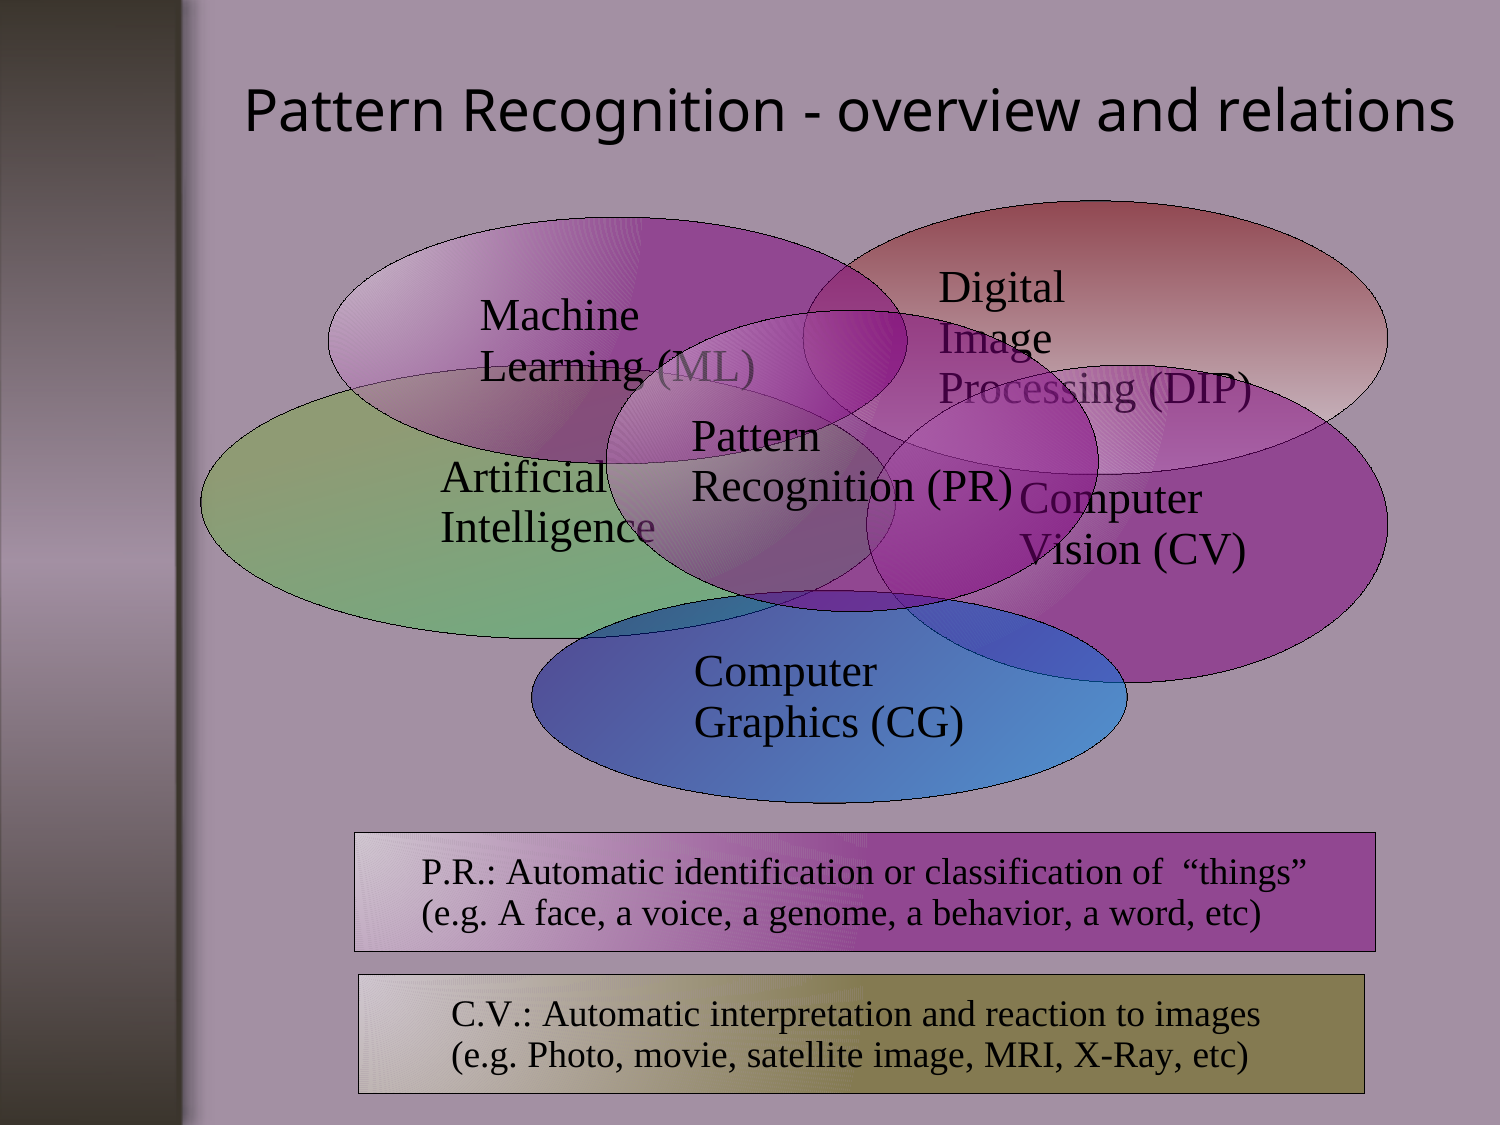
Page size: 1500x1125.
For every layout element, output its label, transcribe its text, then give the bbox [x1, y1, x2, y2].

text_box C.V.: Automatic interpretation and reaction to images (e.g. Photo, movie, satellite image, MRI, X-Ray, etc) [358, 974, 1365, 1094]
text_box Digital Image Processing (DIP) [847, 200, 1388, 421]
picture [0, 0, 1500, 1125]
text_box Computer Vision (CV) [952, 365, 1388, 683]
text_box Artificial Intelligence [200, 389, 737, 639]
text_box P.R.: Automatic identification or classification of “things” (e.g. A face, a voice, a genome, a behavior, a word, etc) [354, 832, 1376, 952]
title Pattern Recognition - overview and relations [237, 15, 1463, 203]
text_box Computer Graphics (CG) [531, 595, 1128, 804]
text_box Pattern Recognition (PR) [606, 310, 1099, 612]
text_box Machine Learning (ML) [328, 217, 900, 464]
